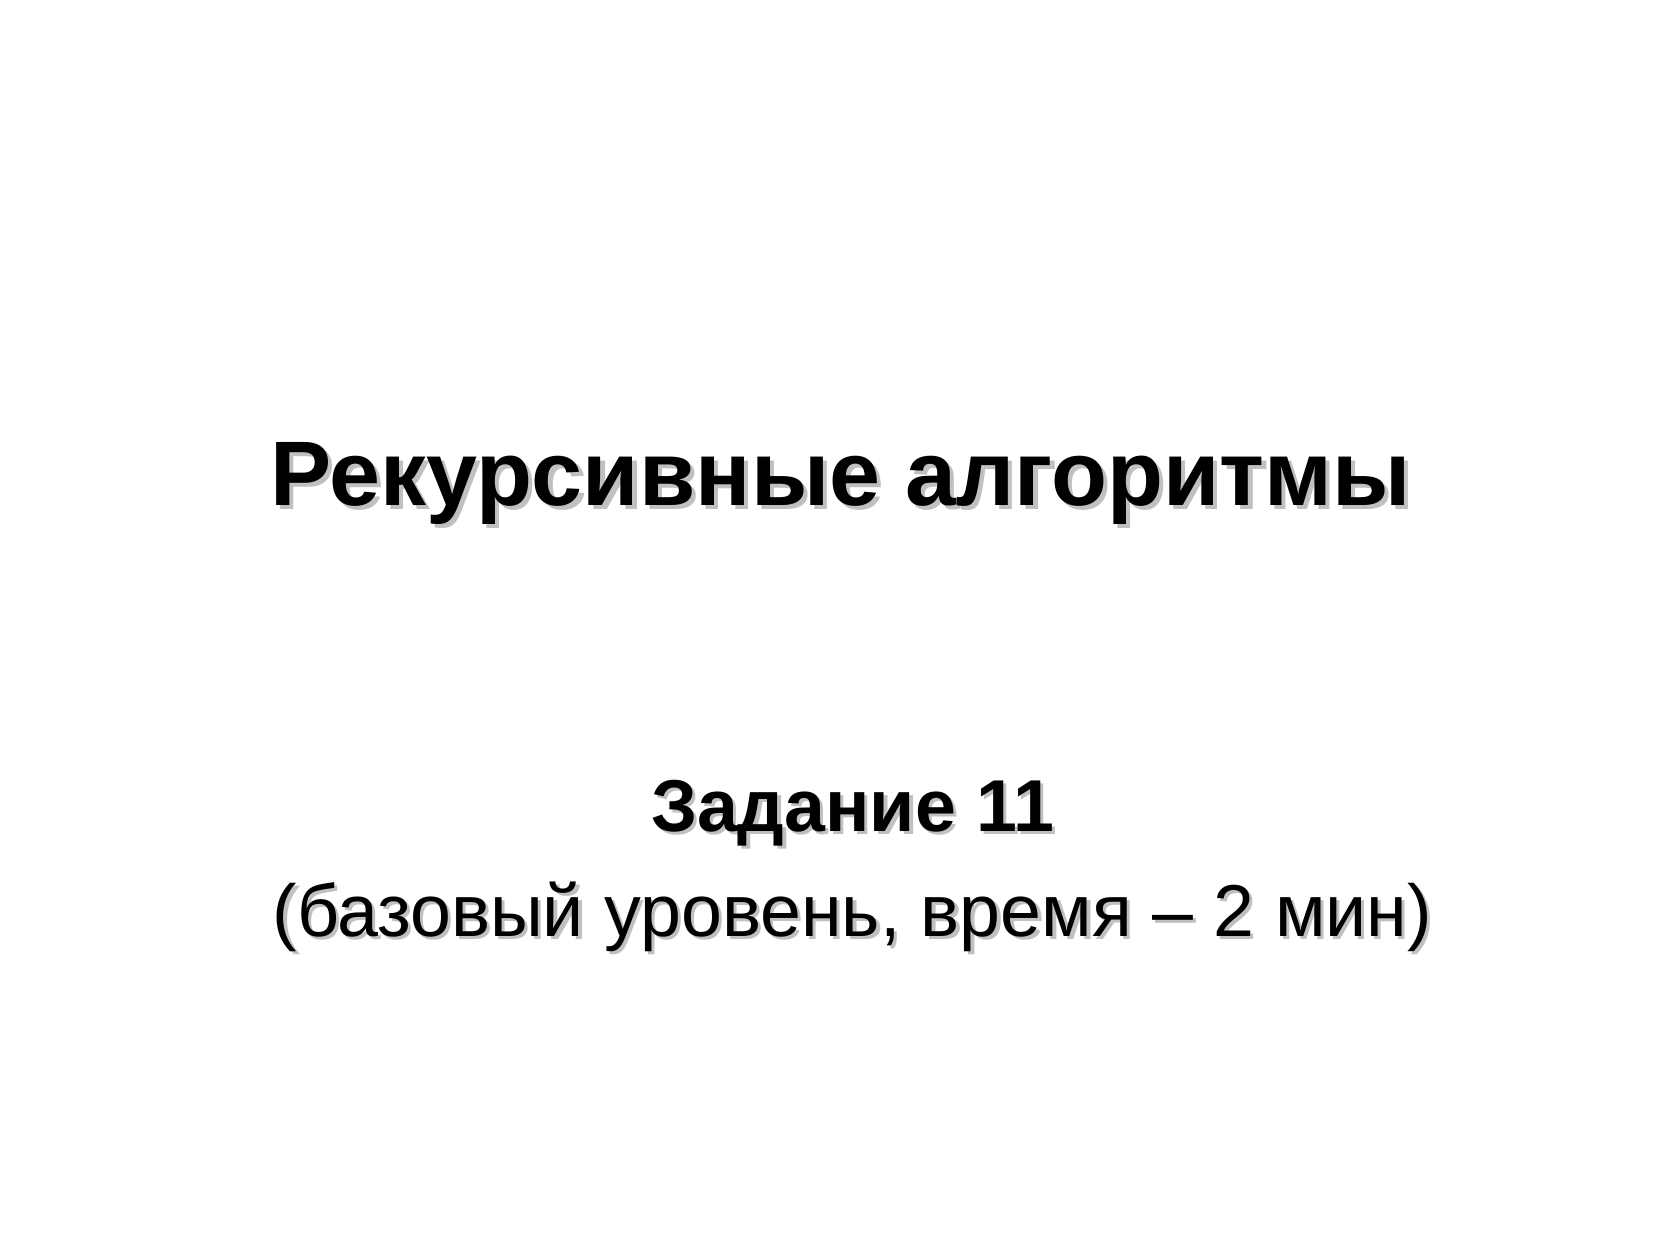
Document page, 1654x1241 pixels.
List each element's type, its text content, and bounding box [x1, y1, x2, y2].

text_box Задание 11 (базовый уровень, время – 2 мин) [162, 750, 1517, 1020]
title Рекурсивные алгоритмы [124, 303, 1530, 634]
